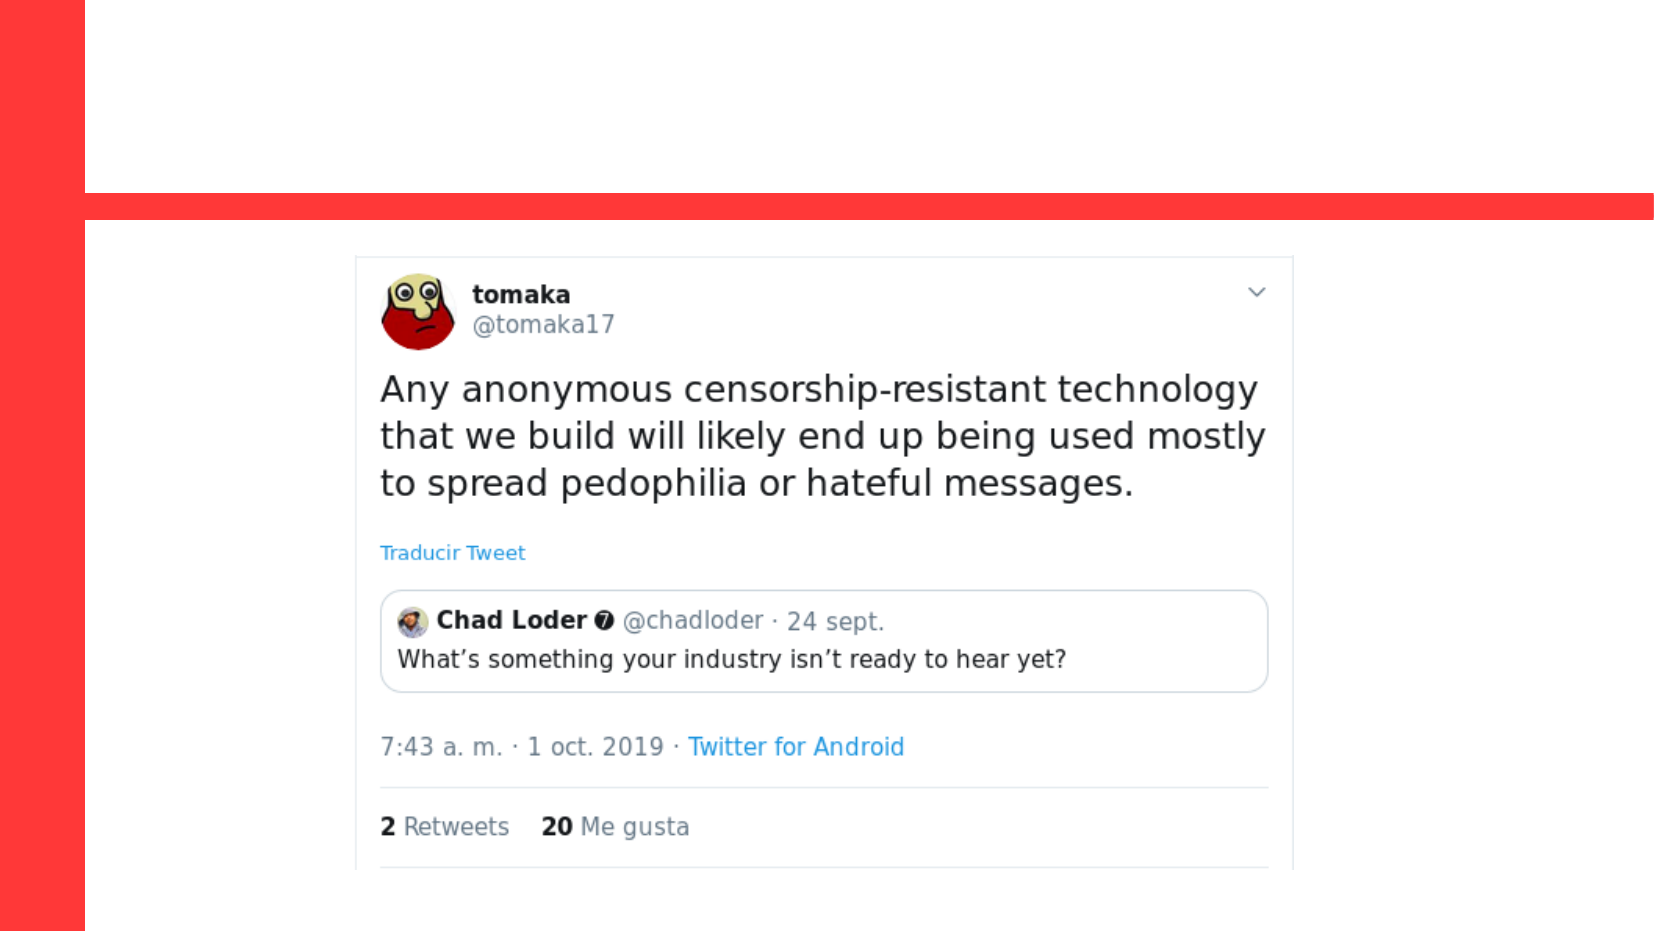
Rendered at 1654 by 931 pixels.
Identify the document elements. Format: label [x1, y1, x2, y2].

picture [346, 255, 1294, 871]
